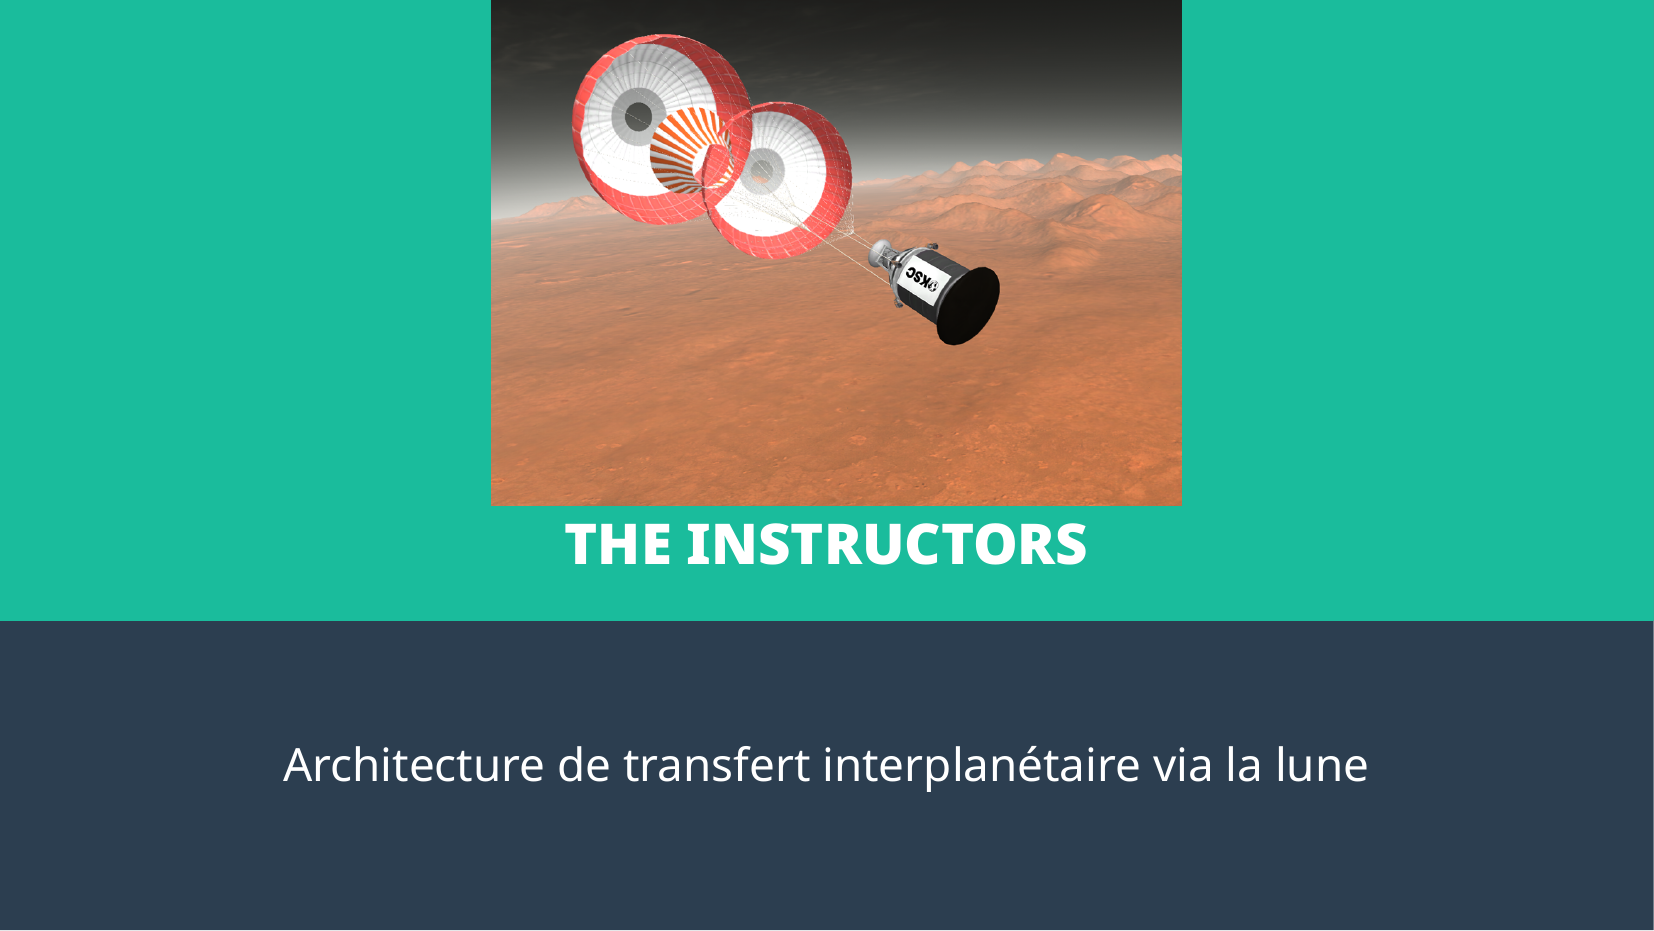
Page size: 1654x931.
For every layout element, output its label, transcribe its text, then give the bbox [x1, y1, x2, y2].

subtitle Architecture de transfert interplanétaire via la lune [59, 642, 1595, 886]
title THE INSTRUCTORS [59, 465, 1595, 583]
picture [491, 0, 1182, 506]
